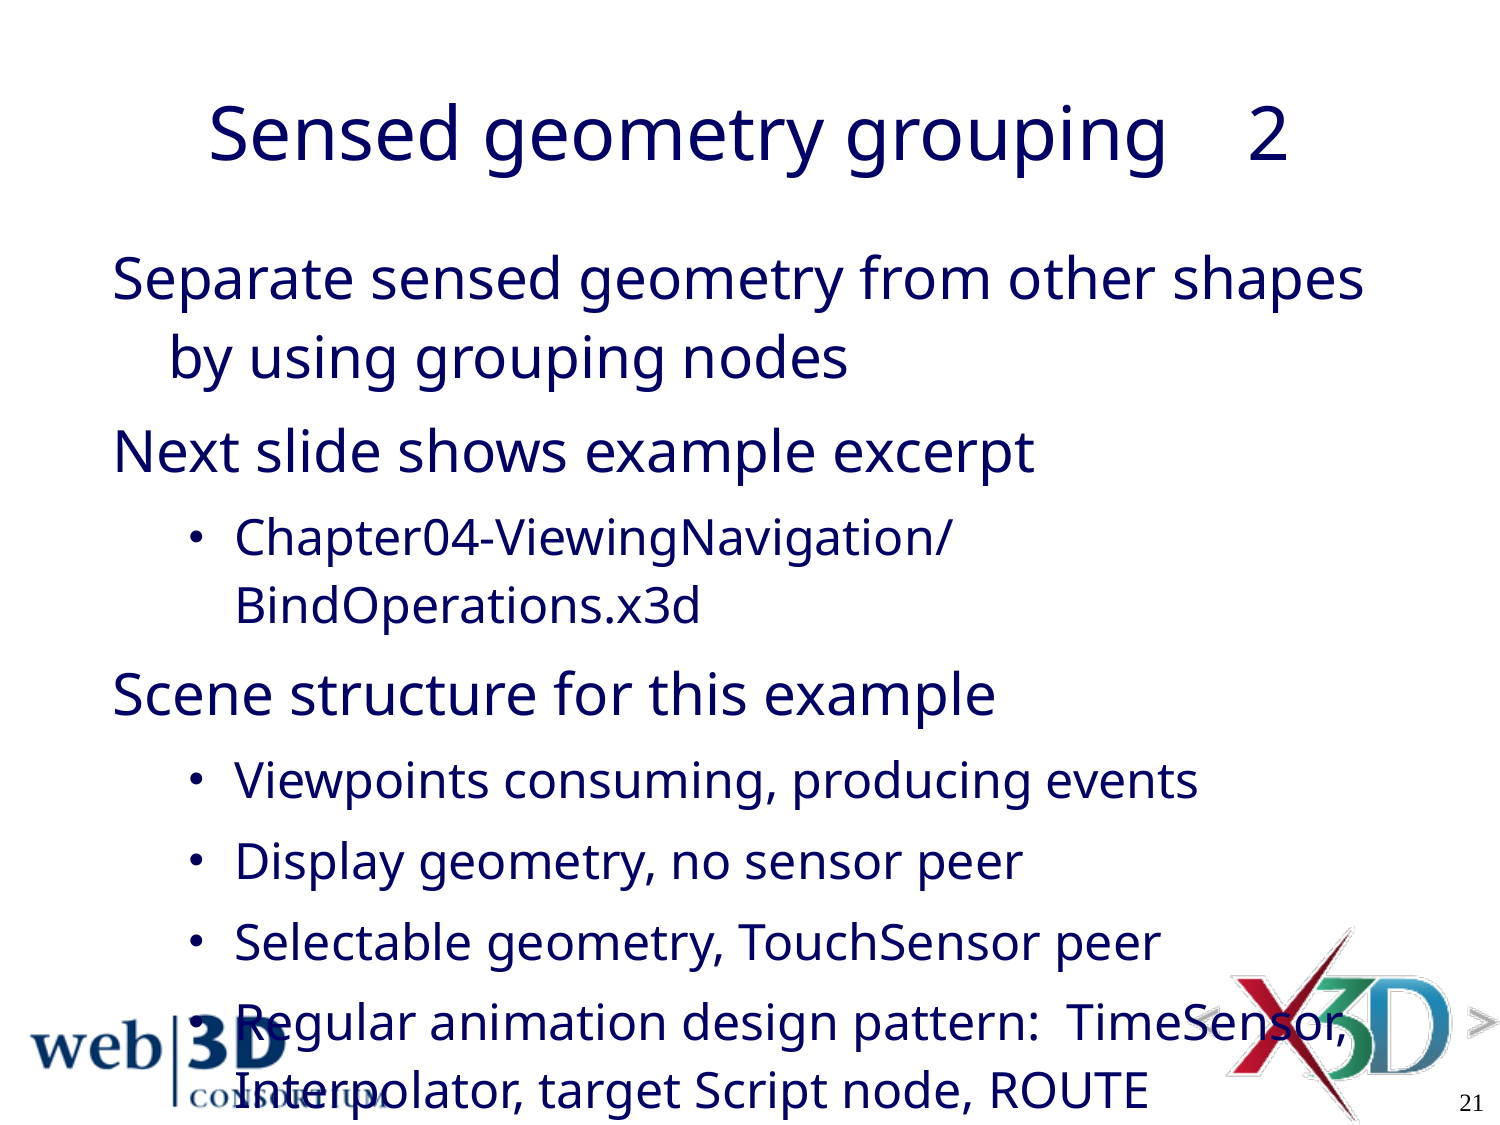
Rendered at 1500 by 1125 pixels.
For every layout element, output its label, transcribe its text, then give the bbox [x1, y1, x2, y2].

picture [1187, 1020, 1203, 1037]
picture [1187, 926, 1500, 1125]
picture [12, 998, 413, 1118]
list Separate sensed geometry from other shapes by using grouping nodes Next slide shows example excerpt Chapter04-ViewingNavigation/BindOperations.x3d Scene structure for this example Viewpoints consuming, producing events Display geometry, no sensor peer Selectable geometry, TouchSensor peer Regular animation design pattern: TimeSensor, Interpolator, target Script node, ROUTE connections [112, 237, 1388, 986]
picture [358, 1084, 372, 1105]
title Sensed geometry grouping 2 [112, 44, 1388, 218]
